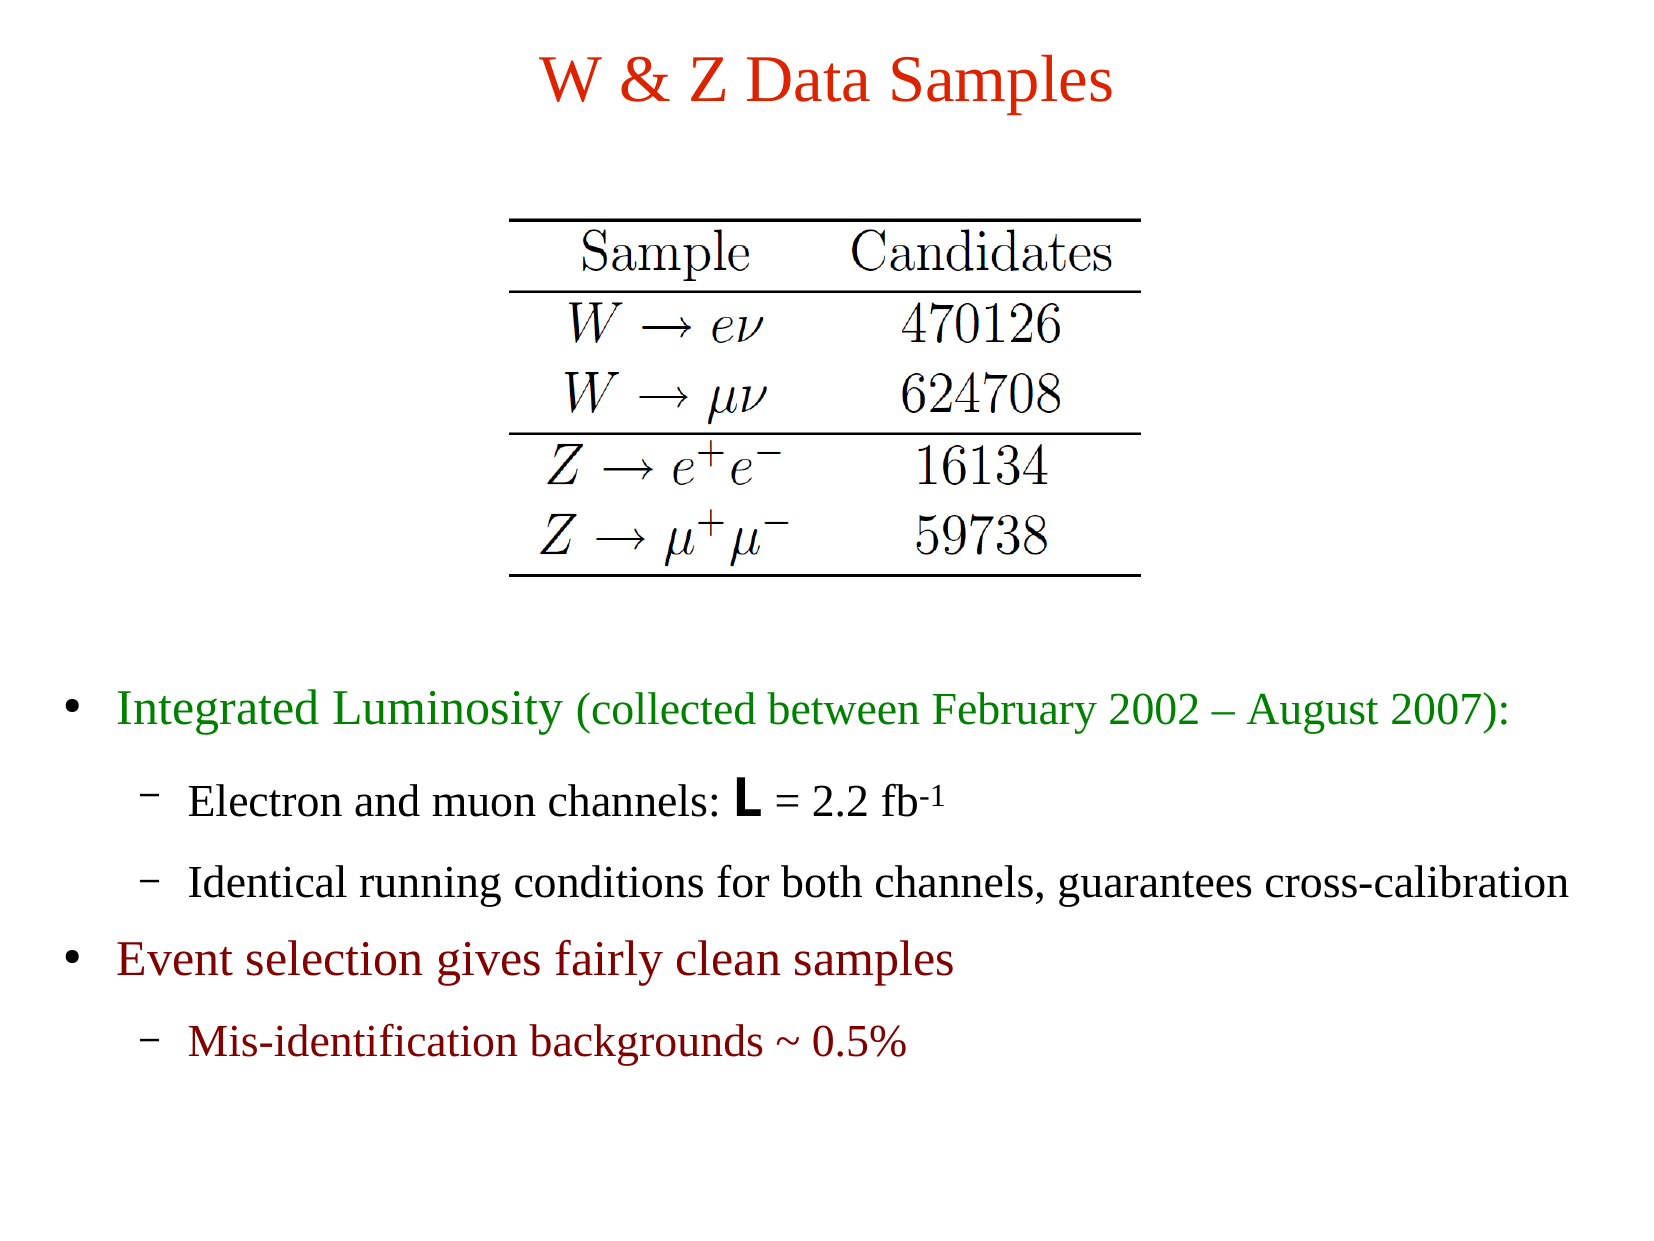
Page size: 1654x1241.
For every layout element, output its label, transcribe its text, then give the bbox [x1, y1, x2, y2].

list Integrated Luminosity (collected between February 2002 – August 2007): Electron and muon channels: L = 2.2 fb-1 Identical running conditions for both channels, guarantees cross-calibration Event selection gives fairly clean samples Mis-identification backgrounds ~ 0.5% [45, 680, 1619, 1241]
picture [496, 203, 1155, 593]
title W & Z Data Samples [121, 26, 1534, 133]
